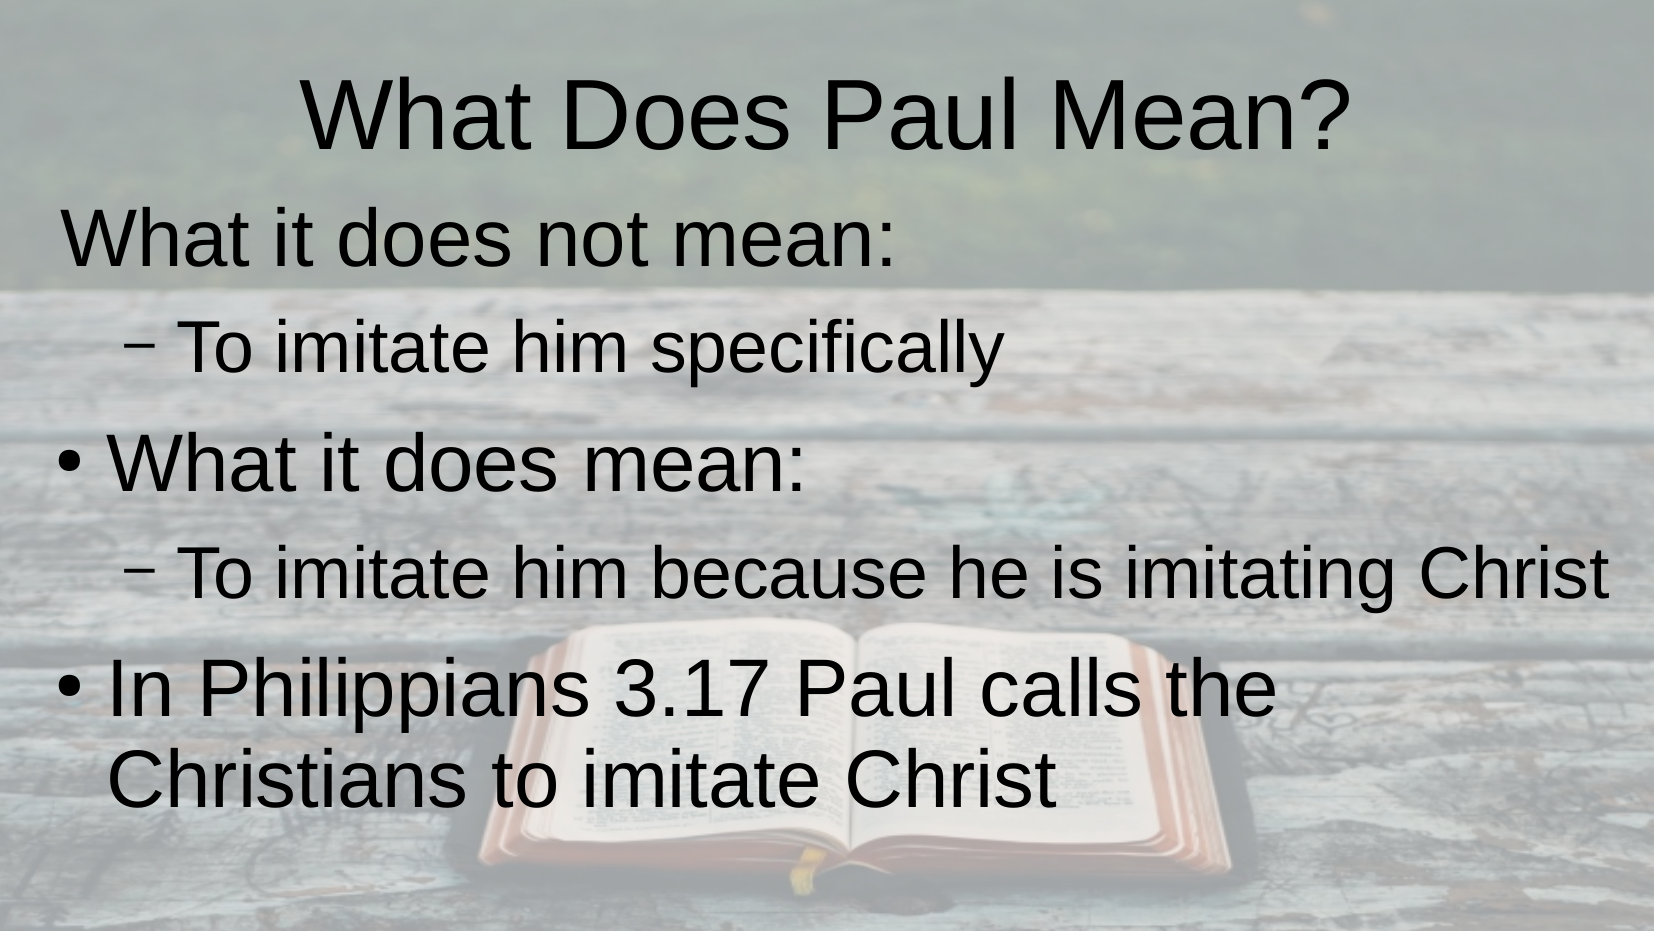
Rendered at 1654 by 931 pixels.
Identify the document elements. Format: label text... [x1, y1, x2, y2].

picture [0, 0, 1654, 931]
list What it does not mean: To imitate him specifically What it does mean: To imitate him because he is imitating Christ In Philippians 3.17 Paul calls the Christians to imitate Christ [37, 192, 1613, 901]
title What Does Paul Mean? [82, 37, 1571, 192]
